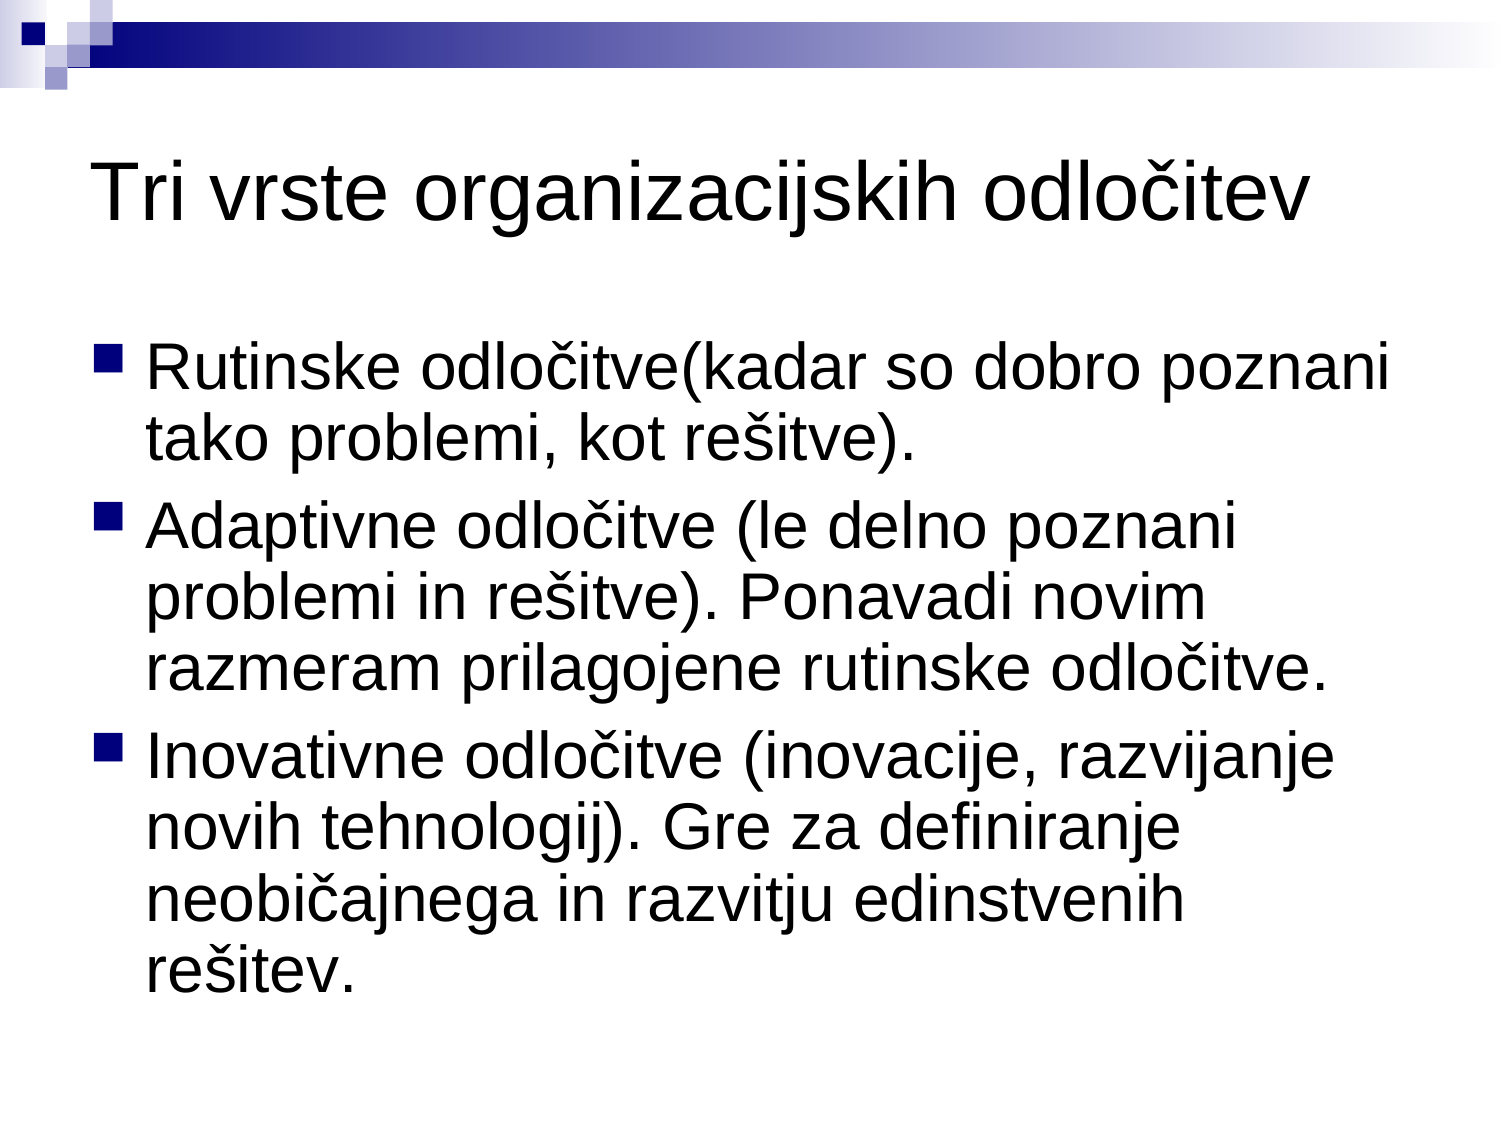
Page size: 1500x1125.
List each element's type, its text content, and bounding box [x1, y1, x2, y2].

title Tri vrste organizacijskih odločitev [75, 75, 1426, 301]
list Rutinske odločitve(kadar so dobro poznani tako problemi, kot rešitve). Adaptivne odločitve (le delno poznani problemi in rešitve). Ponavadi novim razmeram prilagojene rutinske odločitve. Inovativne odločitve (inovacije, razvijanje novih tehnologij). Gre za definiranje neobičajnega in razvitju edinstvenih rešitev. [75, 324, 1426, 1022]
